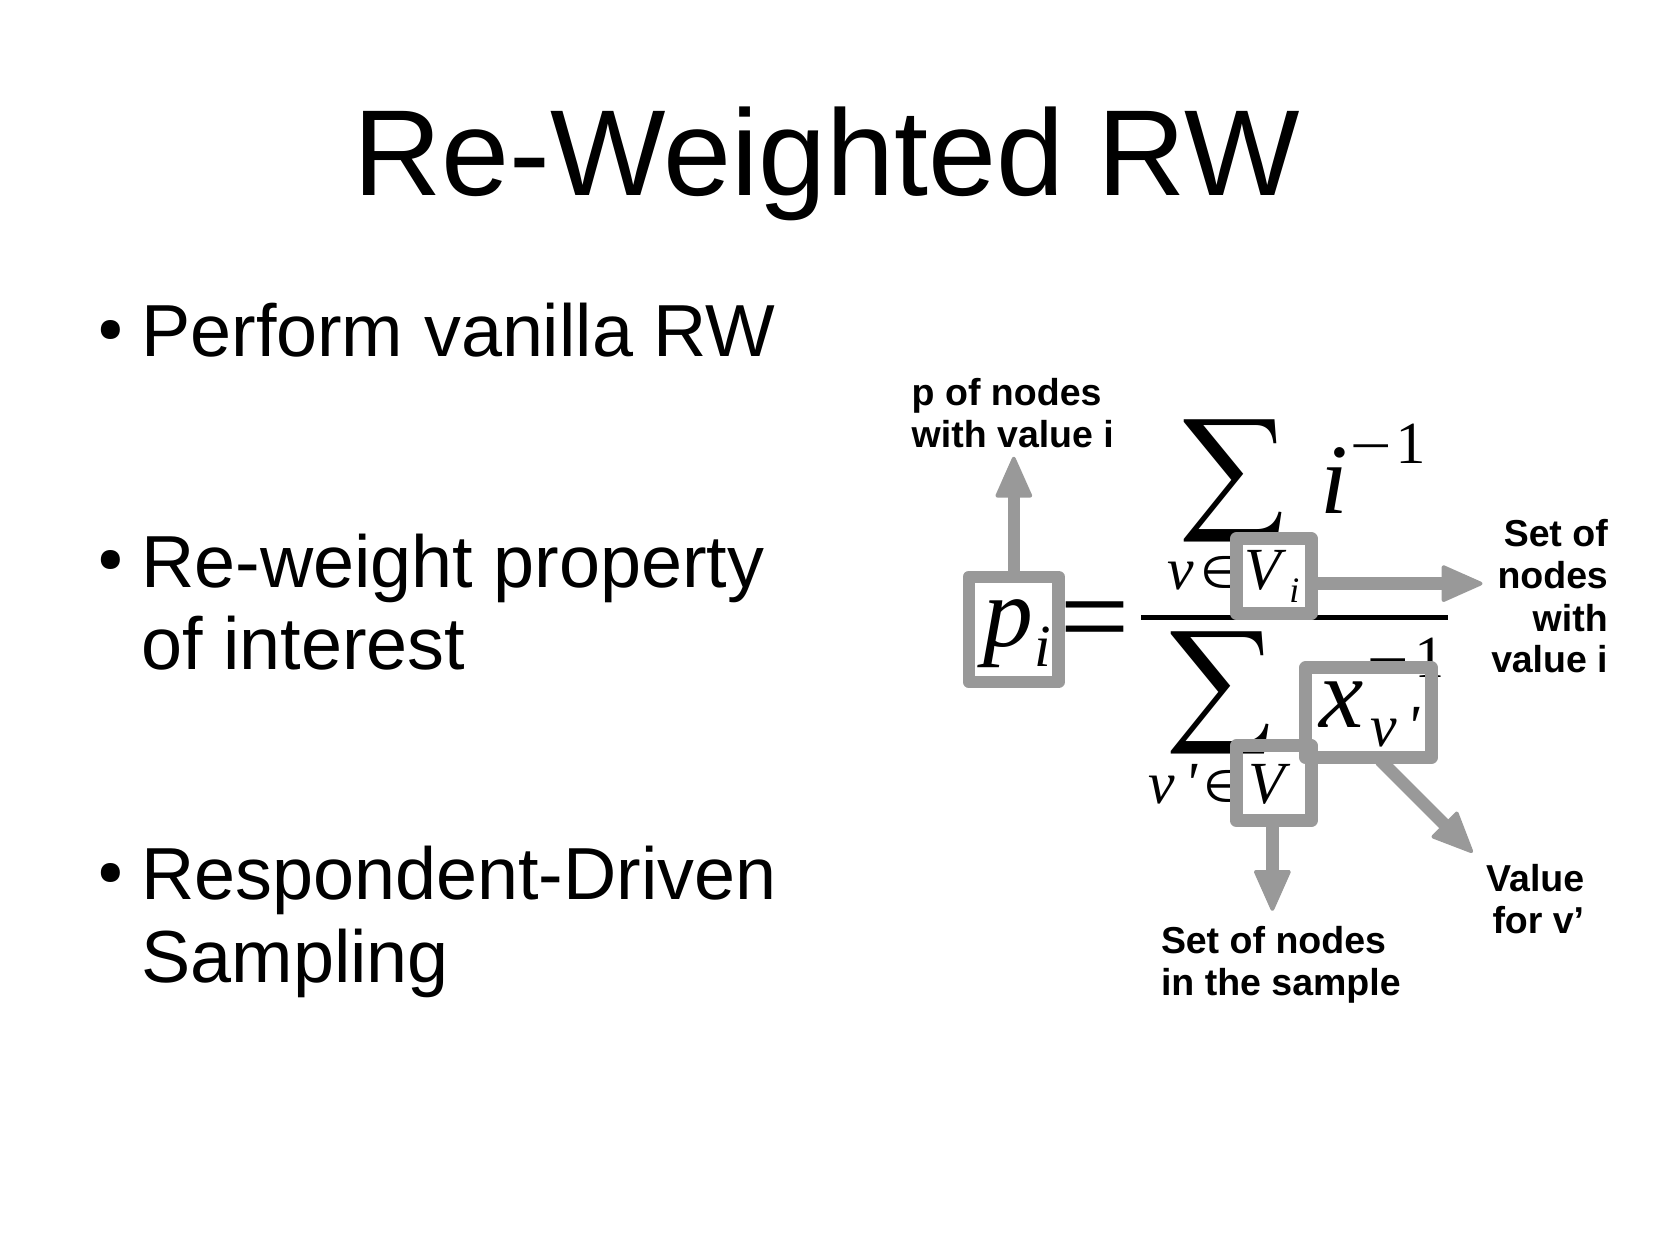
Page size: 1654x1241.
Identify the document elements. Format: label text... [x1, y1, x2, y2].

text_box Set of nodes in the sample [1146, 911, 1426, 998]
title Re-Weighted RW [82, 49, 1571, 257]
chart [1243, 752, 1305, 814]
text_box p of nodes with value i [896, 363, 1129, 449]
text_box Value for v’ [1471, 850, 1607, 936]
chart [975, 583, 1052, 676]
chart [965, 411, 1460, 817]
chart [1243, 545, 1305, 607]
chart [1312, 674, 1425, 751]
list Perform vanilla RW Re-weight property of interest Respondent-Driven Sampling [82, 290, 809, 1010]
chart [1318, 764, 1427, 817]
text_box Set of nodes with value i [1476, 505, 1623, 662]
